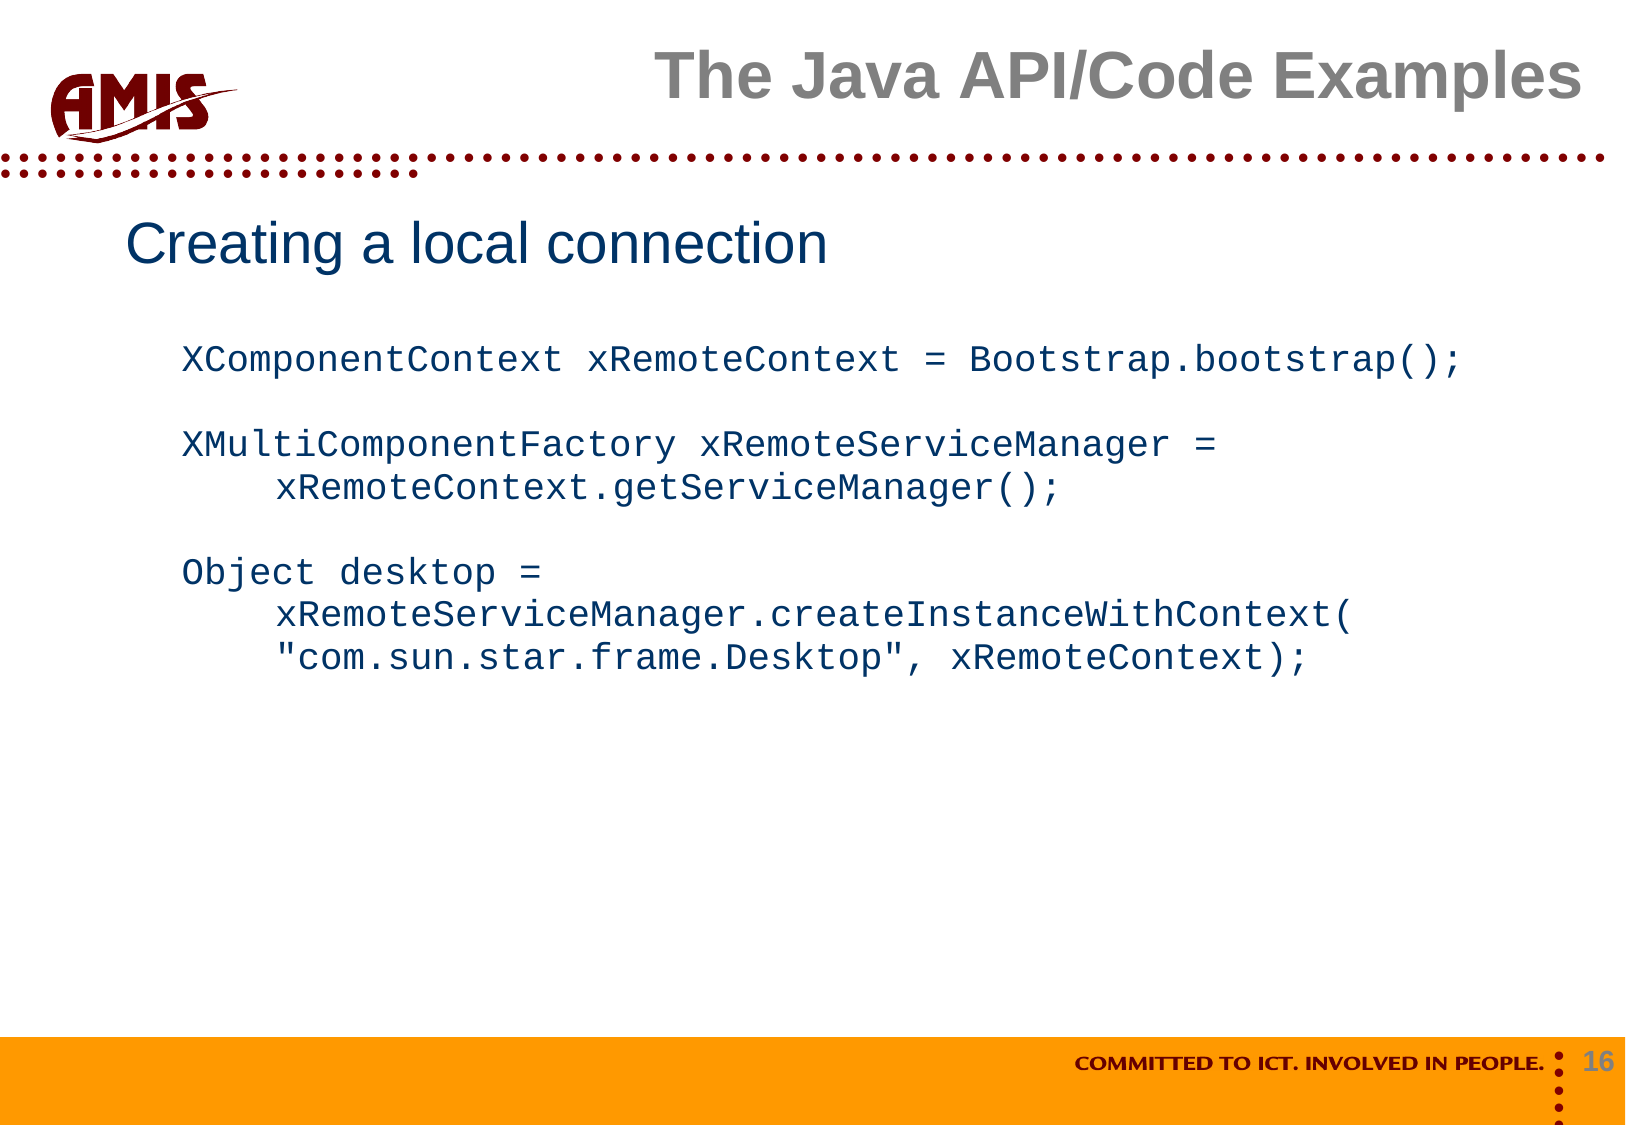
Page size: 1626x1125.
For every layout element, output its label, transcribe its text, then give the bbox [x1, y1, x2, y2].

picture [50, 73, 238, 144]
title The Java API/Code Examples [262, 27, 1585, 123]
list Creating a local connection XComponentContext xRemoteContext = Bootstrap.bootstrap(); XMultiComponentFactory xRemoteServiceManager = xRemoteContext.getServiceManager(); Object desktop = xRemoteServiceManager.createInstanceWithContext( "com.sun.star.frame.Desktop", xRemoteContext); [124, 210, 1500, 1061]
picture [1074, 1055, 1544, 1071]
